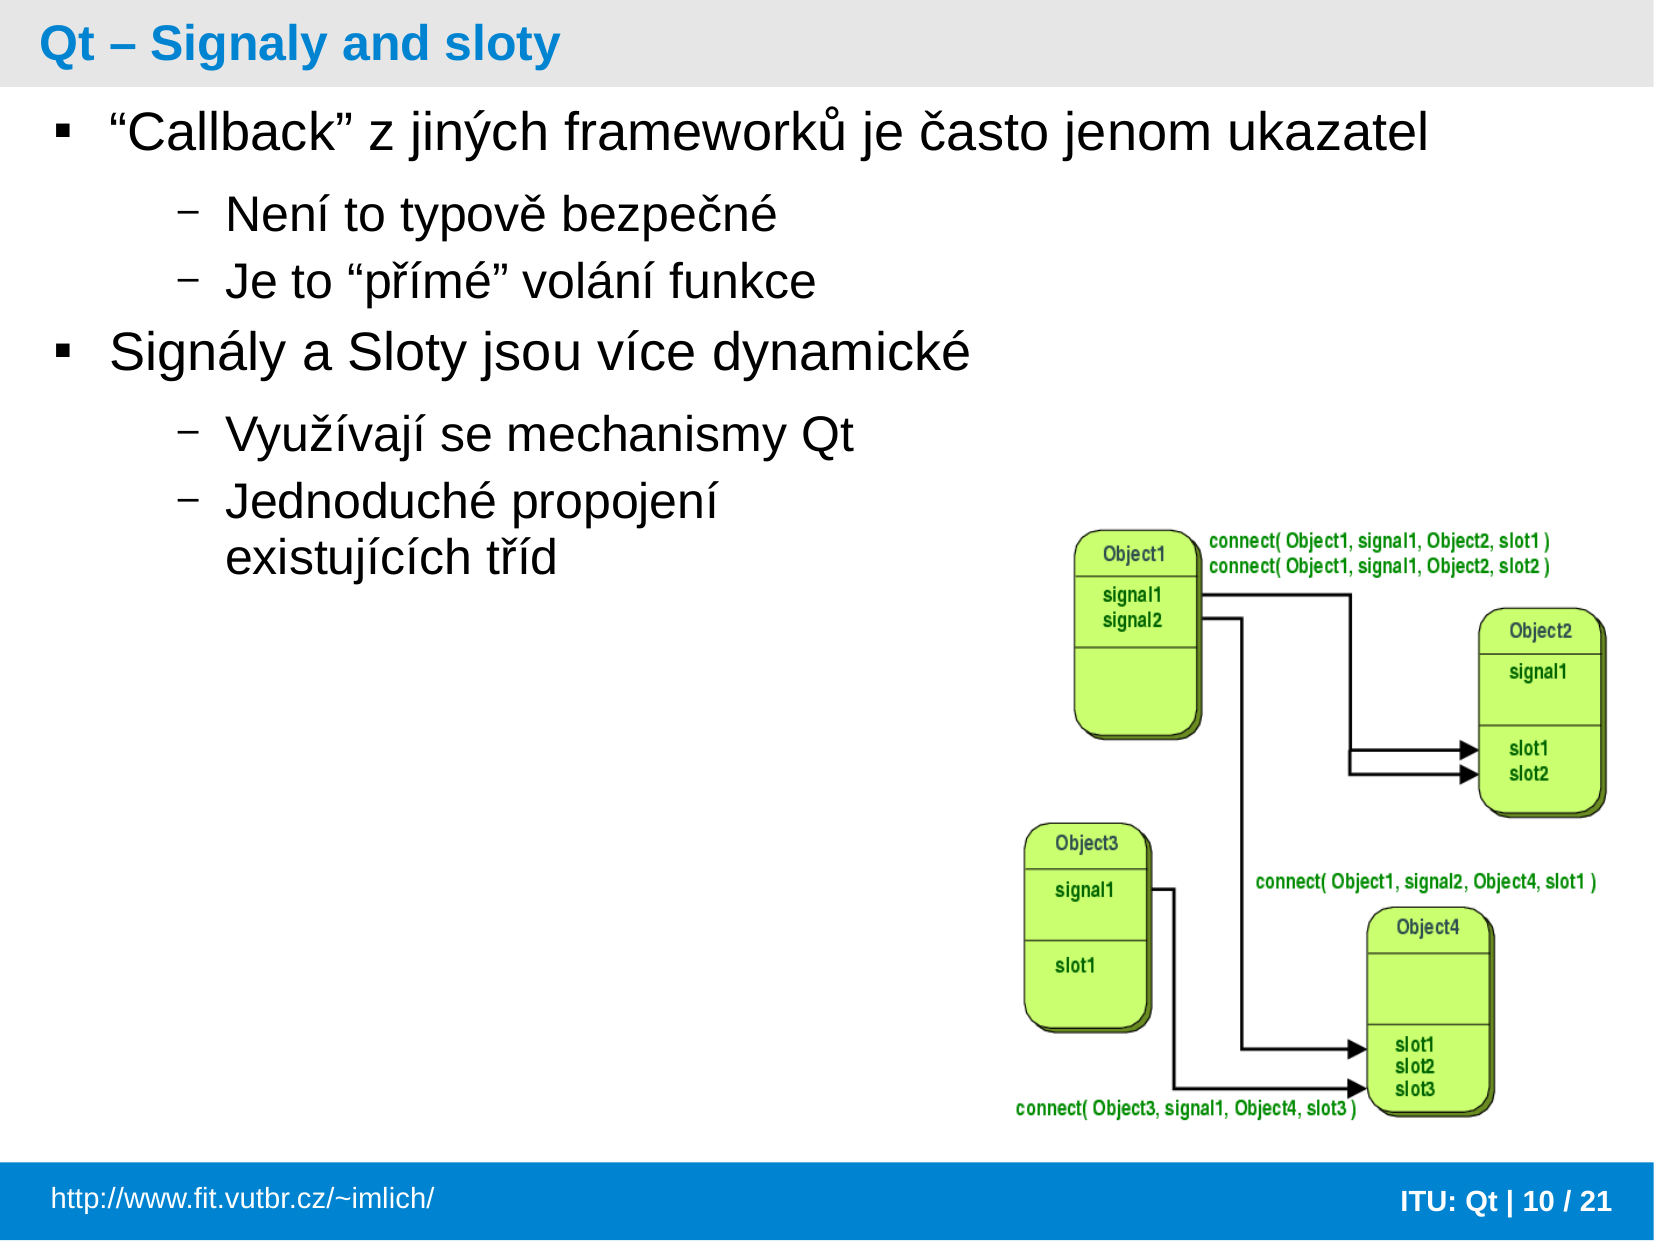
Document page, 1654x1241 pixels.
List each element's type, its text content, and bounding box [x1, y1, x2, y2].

list “Callback” z jiných frameworků je často jenom ukazatel Není to typově bezpečné Je to “přímé” volání funkce Signály a Sloty jsou více dynamické Využívají se mechanismy Qt Jednoduché propojení existujících tříd [38, 101, 1616, 1126]
picture [1012, 524, 1613, 1126]
title Qt – Signaly and sloty [39, 5, 1615, 81]
